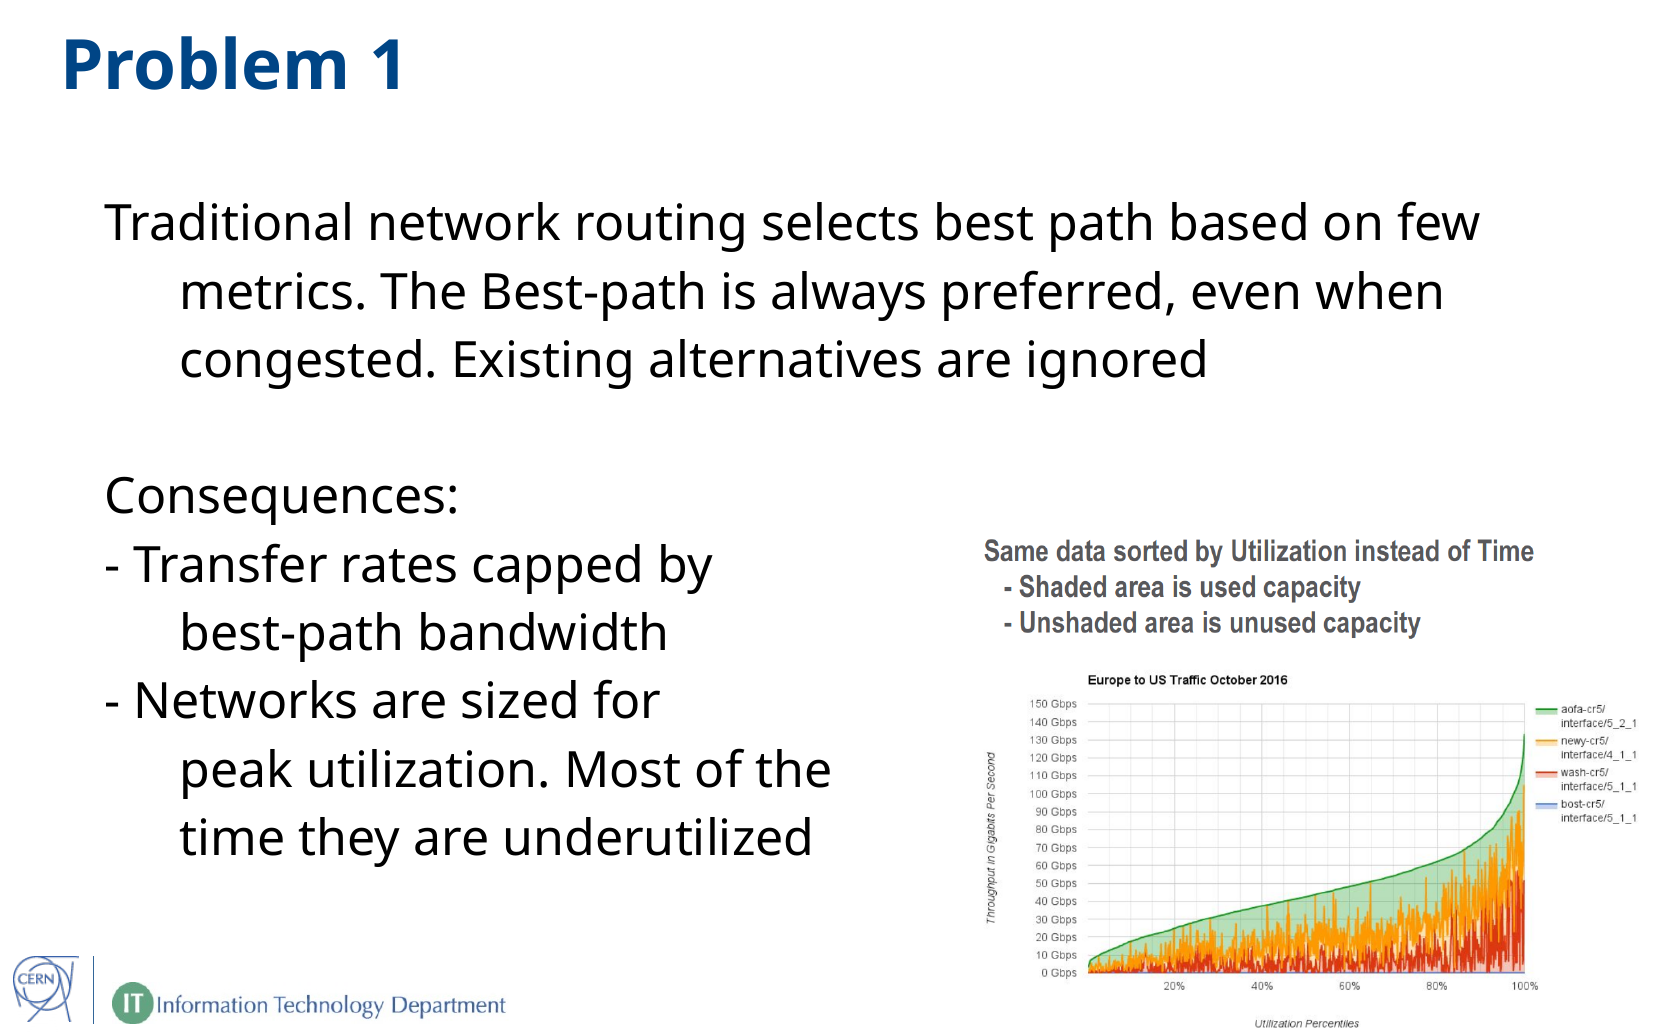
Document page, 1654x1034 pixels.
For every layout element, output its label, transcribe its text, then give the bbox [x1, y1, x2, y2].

picture [112, 982, 755, 1024]
title Problem 1 [60, 0, 1528, 138]
text_box Traditional network routing selects best path based on few metrics. The Best-path is always preferred, even when congested. Existing alternatives are ignored Consequences: - Transfer rates capped by best-path bandwidth - Networks are sized for peak utilization. Most of the time they are underutilized [90, 180, 1549, 946]
picture [13, 956, 79, 1032]
picture [973, 536, 1644, 1033]
